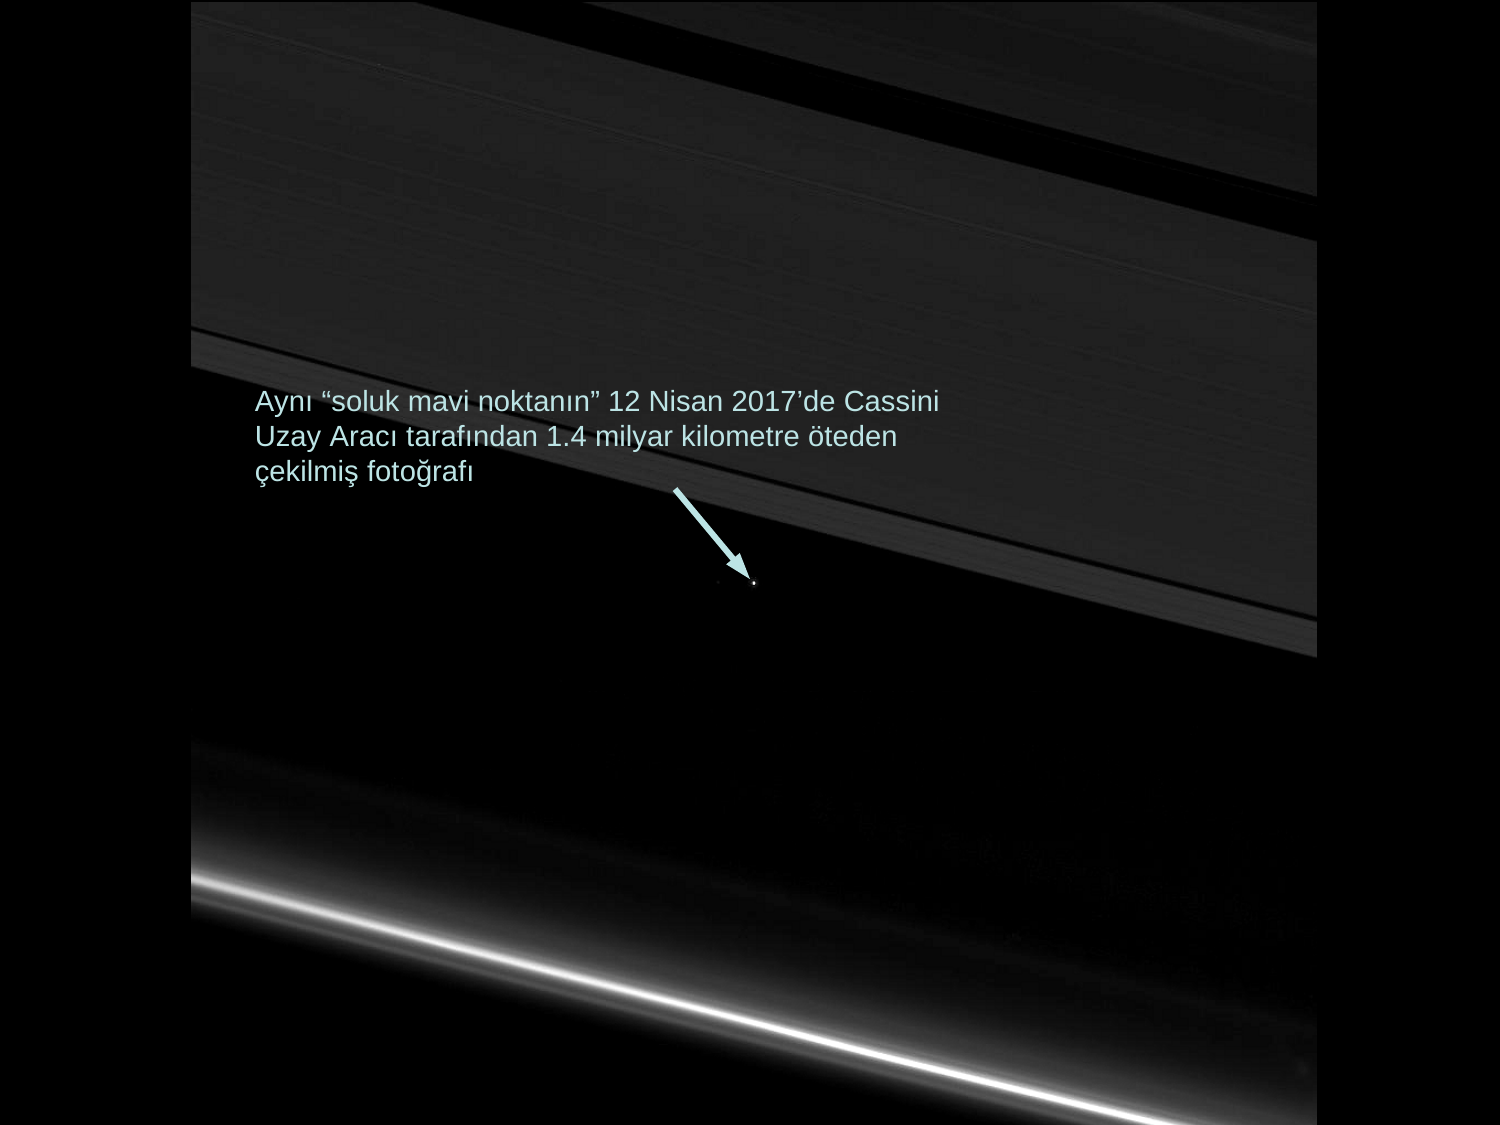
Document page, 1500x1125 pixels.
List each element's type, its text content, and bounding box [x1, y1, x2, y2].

picture [191, 2, 1317, 1125]
text_box Aynı “soluk mavi noktanın” 12 Nisan 2017’de Cassini Uzay Aracı tarafından 1.4 milyar kilometre öteden çekilmiş fotoğrafı [240, 375, 991, 496]
